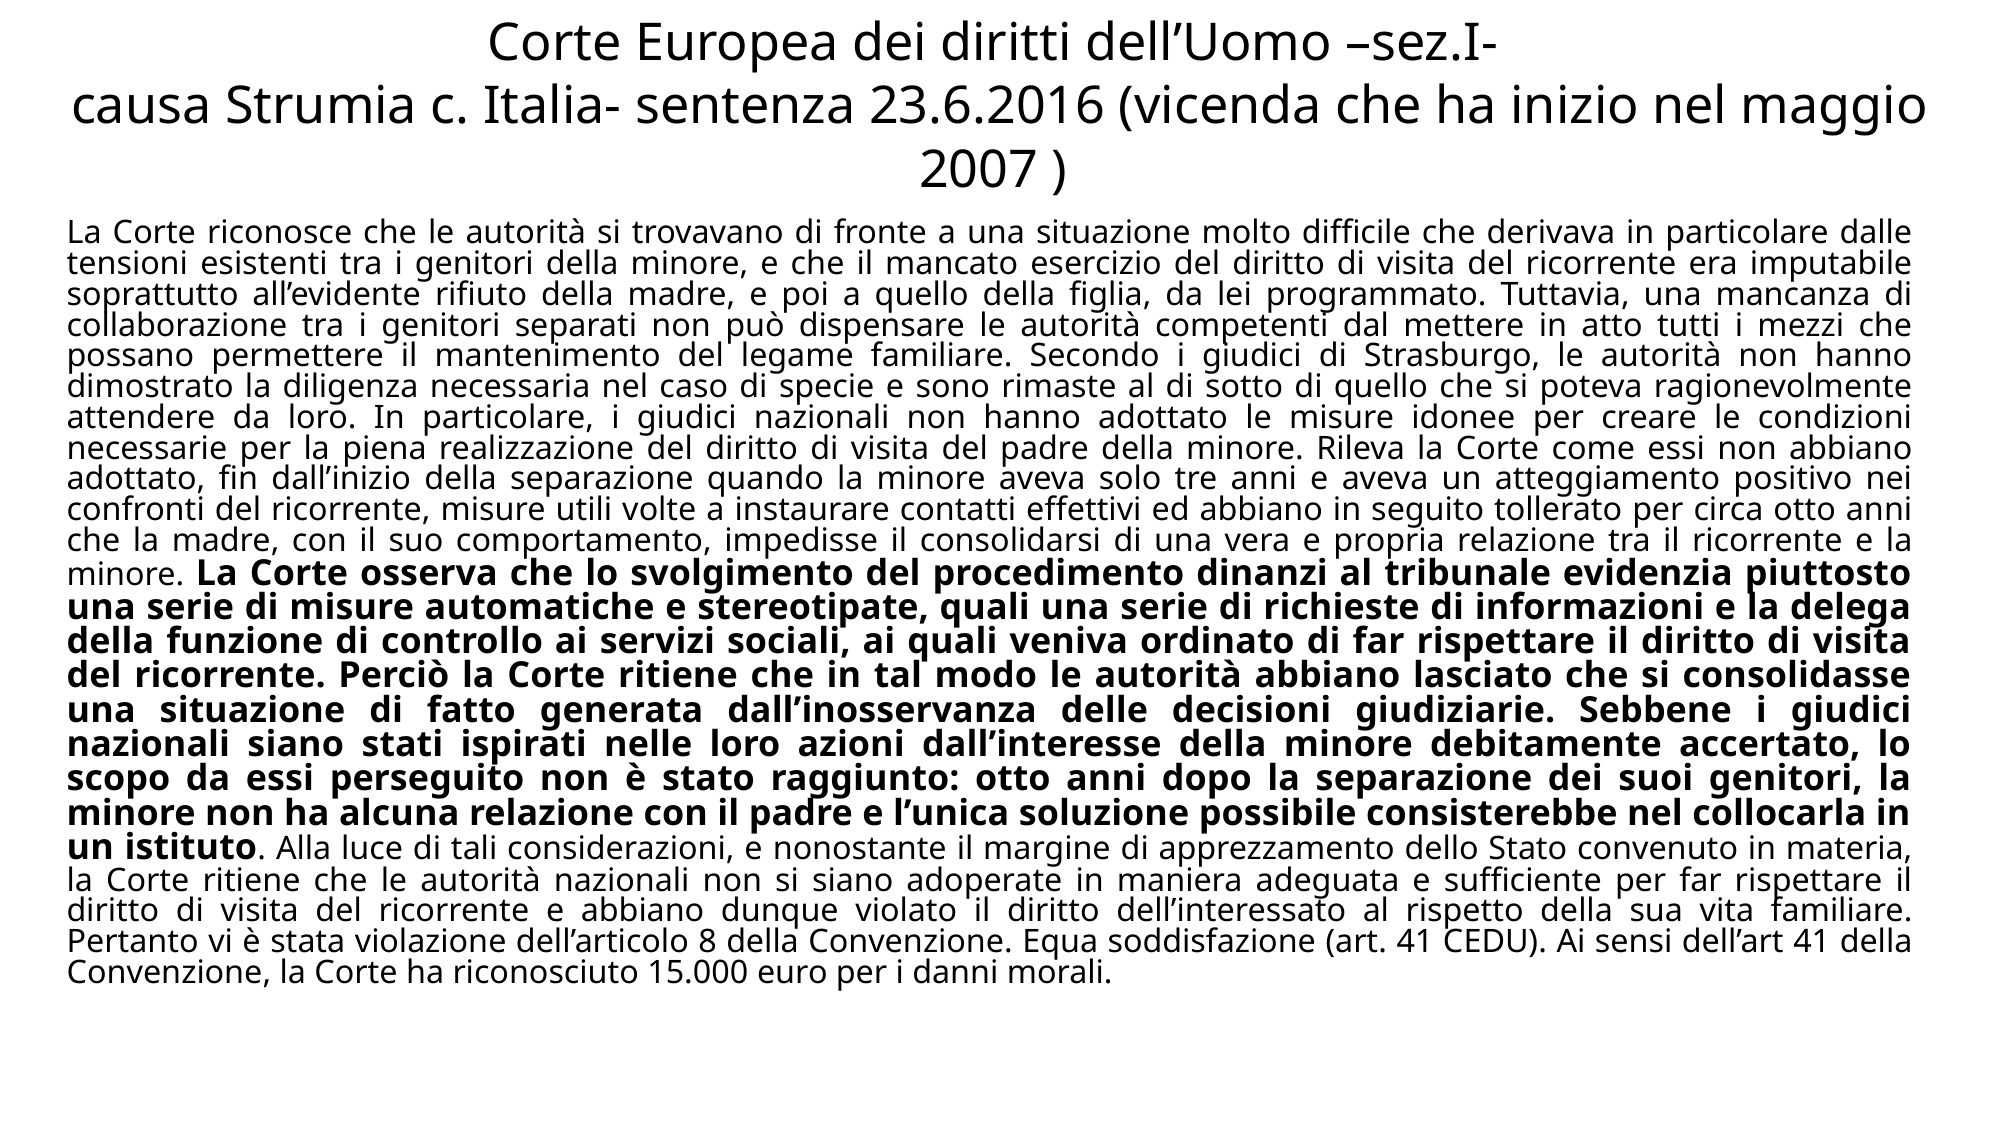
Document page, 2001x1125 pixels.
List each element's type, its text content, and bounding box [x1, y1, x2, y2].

list La Corte riconosce che le autorità si trovavano di fronte a una situazione molto difficile che derivava in particolare dalle tensioni esistenti tra i genitori della minore, e che il mancato esercizio del diritto di visita del ricorrente era imputabile soprattutto all’evidente rifiuto della madre, e poi a quello della figlia, da lei programmato. Tuttavia, una mancanza di collaborazione tra i genitori separati non può dispensare le autorità competenti dal mettere in atto tutti i mezzi che possano permettere il mantenimento del legame familiare. Secondo i giudici di Strasburgo, le autorità non hanno dimostrato la diligenza necessaria nel caso di specie e sono rimaste al di sotto di quello che si poteva ragionevolmente attendere da loro. In particolare, i giudici nazionali non hanno adottato le misure idonee per creare le condizioni necessarie per la piena realizzazione del diritto di visita del padre della minore. Rileva la Corte come essi non abbiano adottato, fin dall’inizio della separazione quando la minore aveva solo tre anni e aveva un atteggiamento positivo nei confronti del ricorrente, misure utili volte a instaurare contatti effettivi ed abbiano in seguito tollerato per circa otto anni che la madre, con il suo comportamento, impedisse il consolidarsi di una vera e propria relazione tra il ricorrente e la minore. La Corte osserva che lo svolgimento del procedimento dinanzi al tribunale evidenzia piuttosto una serie di misure automatiche e stereotipate, quali una serie di richieste di informazioni e la delega della funzione di controllo ai servizi sociali, ai quali veniva ordinato di far rispettare il diritto di visita del ricorrente. Perciò la Corte ritiene che in tal modo le autorità abbiano lasciato che si consolidasse una situazione di fatto generata dall’inosservanza delle decisioni giudiziarie. Sebbene i giudici nazionali siano stati ispirati nelle loro azioni dall’interesse della minore debitamente accertato, lo scopo da essi perseguito non è stato raggiunto: otto anni dopo la separazione dei suoi genitori, la minore non ha alcuna relazione con il padre e l’unica soluzione possibile consisterebbe nel collocarla in un istituto. Alla luce di tali considerazioni, e nonostante il margine di apprezzamento dello Stato convenuto in materia, la Corte ritiene che le autorità nazionali non si siano adoperate in maniera adeguata e sufficiente per far rispettare il diritto di visita del ricorrente e abbiano dunque violato il diritto dell’interessato al rispetto della sua vita familiare. Pertanto vi è stata violazione dell’articolo 8 della Convenzione. Equa soddisfazione (art. 41 CEDU). Ai sensi dell’art 41 della Convenzione, la Corte ha riconosciuto 15.000 euro per i danni morali. [51, 211, 1929, 1014]
title Corte Europea dei diritti dell’Uomo –sez.I- causa Strumia c. Italia- sentenza 23.6.2016 (vicenda che ha inizio nel maggio 2007 ) [51, 0, 1949, 212]
